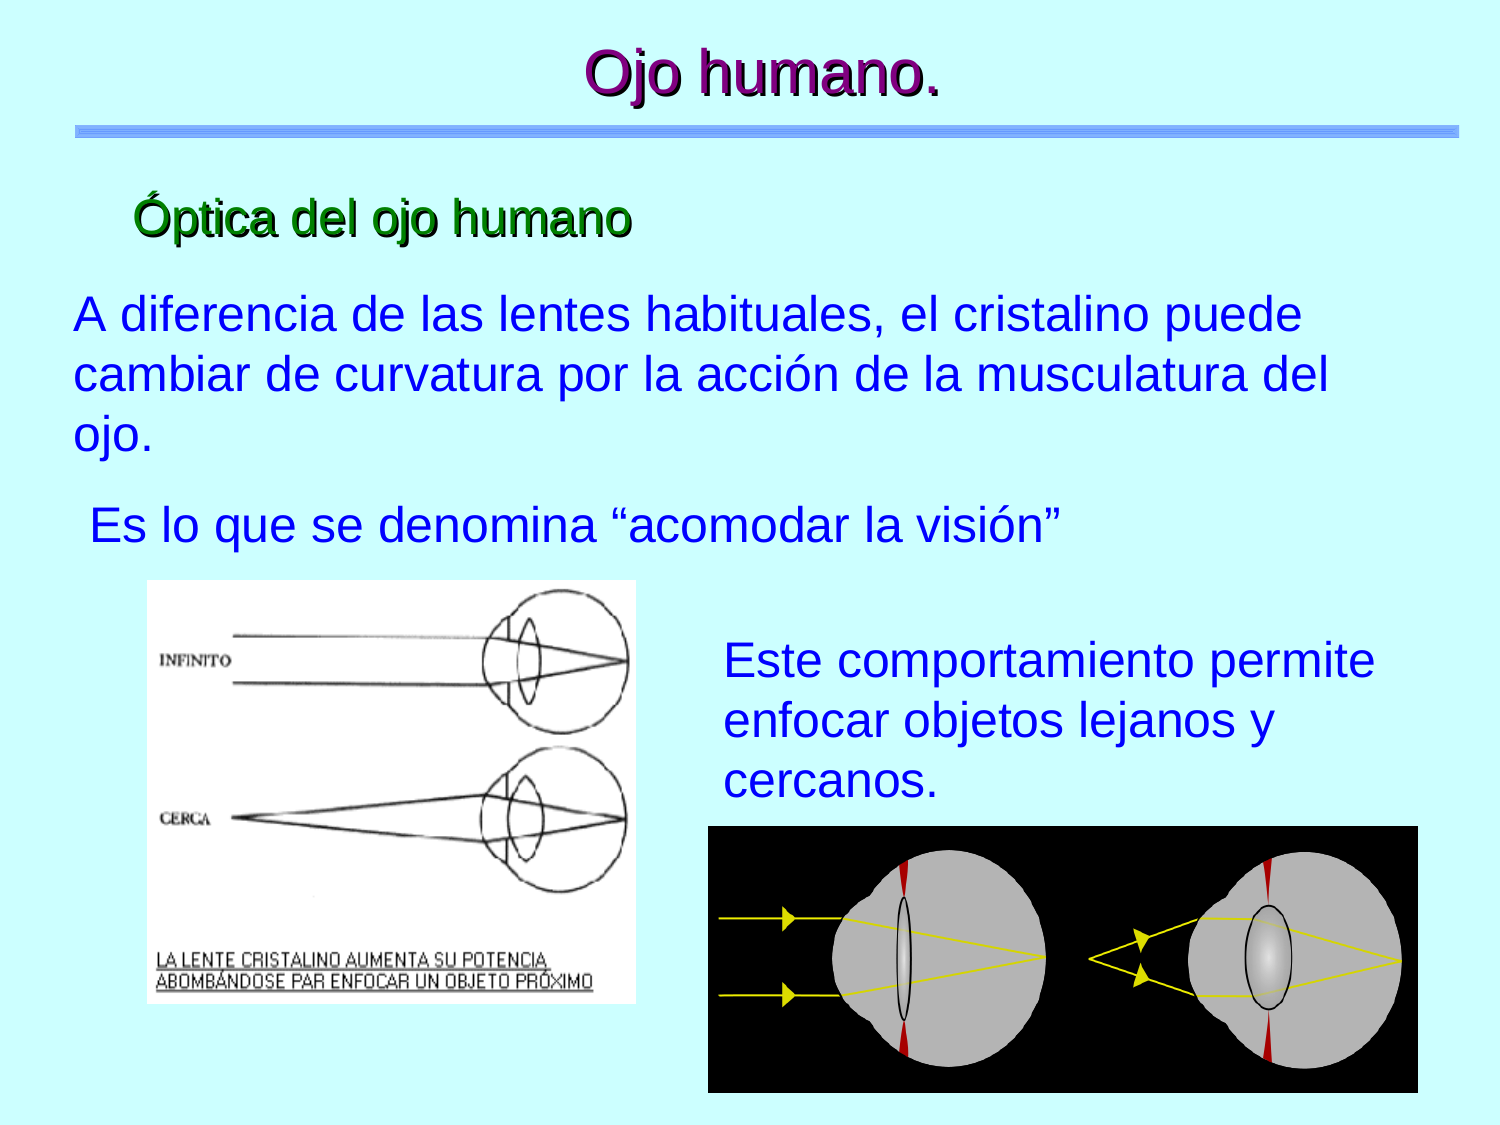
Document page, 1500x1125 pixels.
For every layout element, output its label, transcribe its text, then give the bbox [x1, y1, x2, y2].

text_box Ojo humano. [50, 23, 1476, 114]
text_box [75, 125, 1460, 138]
text_box Óptica del ojo humano [70, 177, 768, 274]
picture [147, 580, 636, 1004]
text_box A diferencia de las lentes habituales, el cristalino puede cambiar de curvatura por la acción de la musculatura del ojo. Es lo que se denomina “acomodar la visión” [59, 274, 1418, 561]
text_box Este comportamiento permite enfocar objetos lejanos y cercanos. [708, 620, 1418, 815]
picture [708, 826, 1418, 1093]
